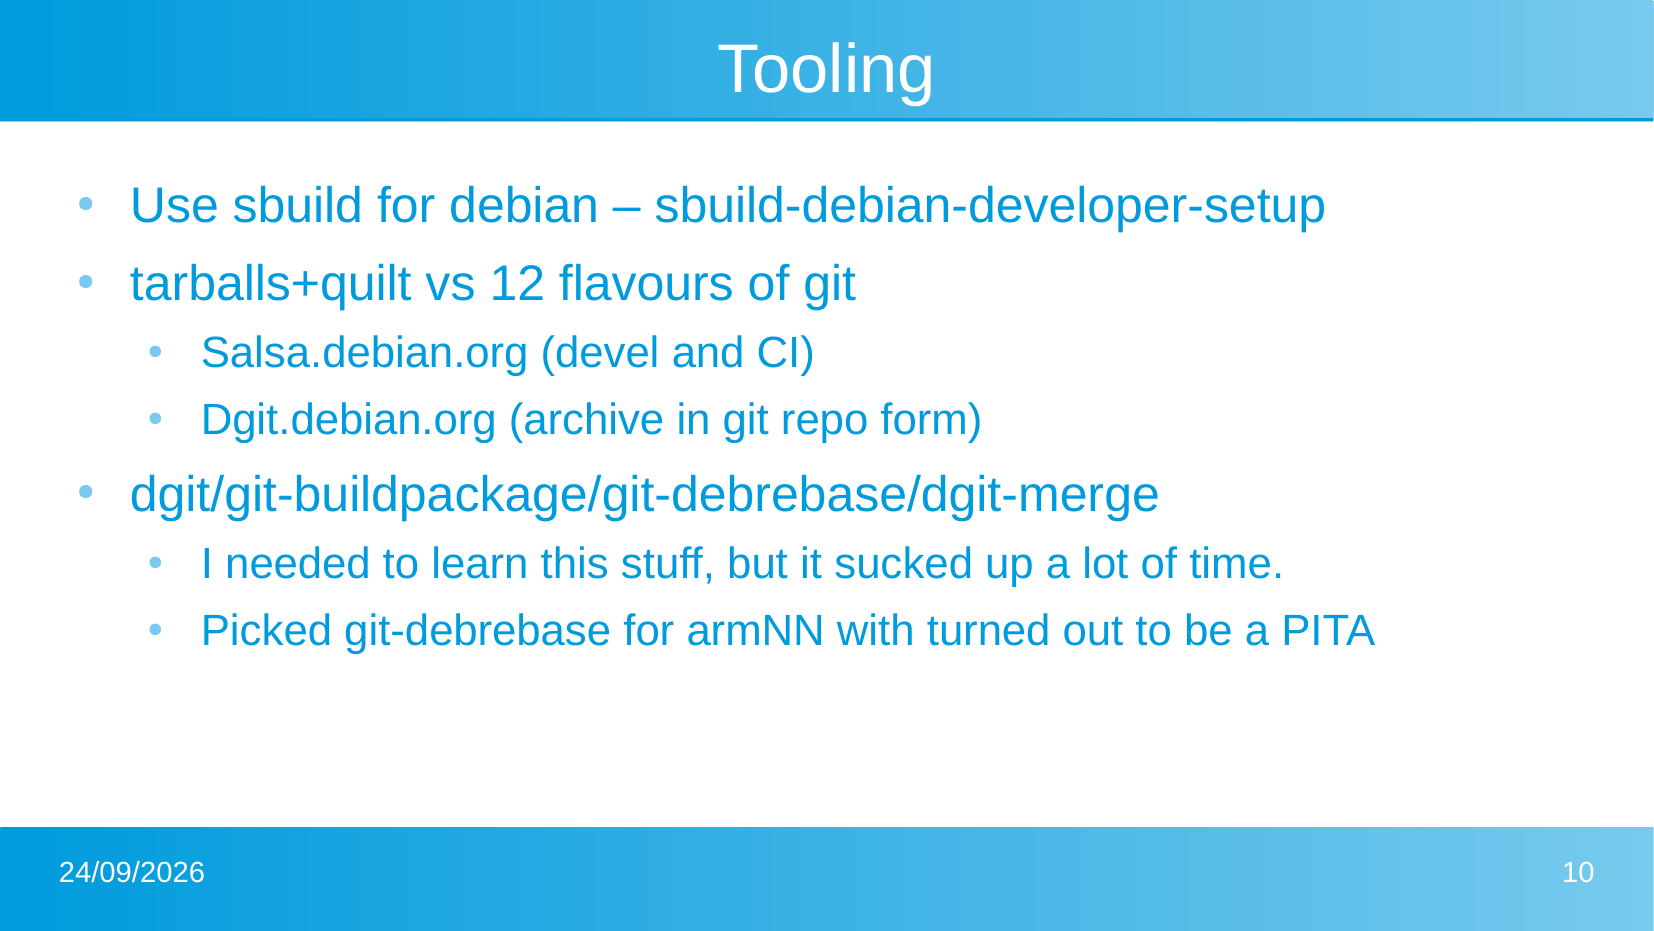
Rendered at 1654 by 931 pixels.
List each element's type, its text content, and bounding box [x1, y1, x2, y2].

title Tooling [59, 29, 1595, 108]
list Use sbuild for debian – sbuild-debian-developer-setup tarballs+quilt vs 12 flavours of git Salsa.debian.org (devel and CI) Dgit.debian.org (archive in git repo form) dgit/git-buildpackage/git-debrebase/dgit-merge I needed to learn this stuff, but it sucked up a lot of time. Picked git-debrebase for armNN with turned out to be a PITA [59, 177, 1595, 768]
